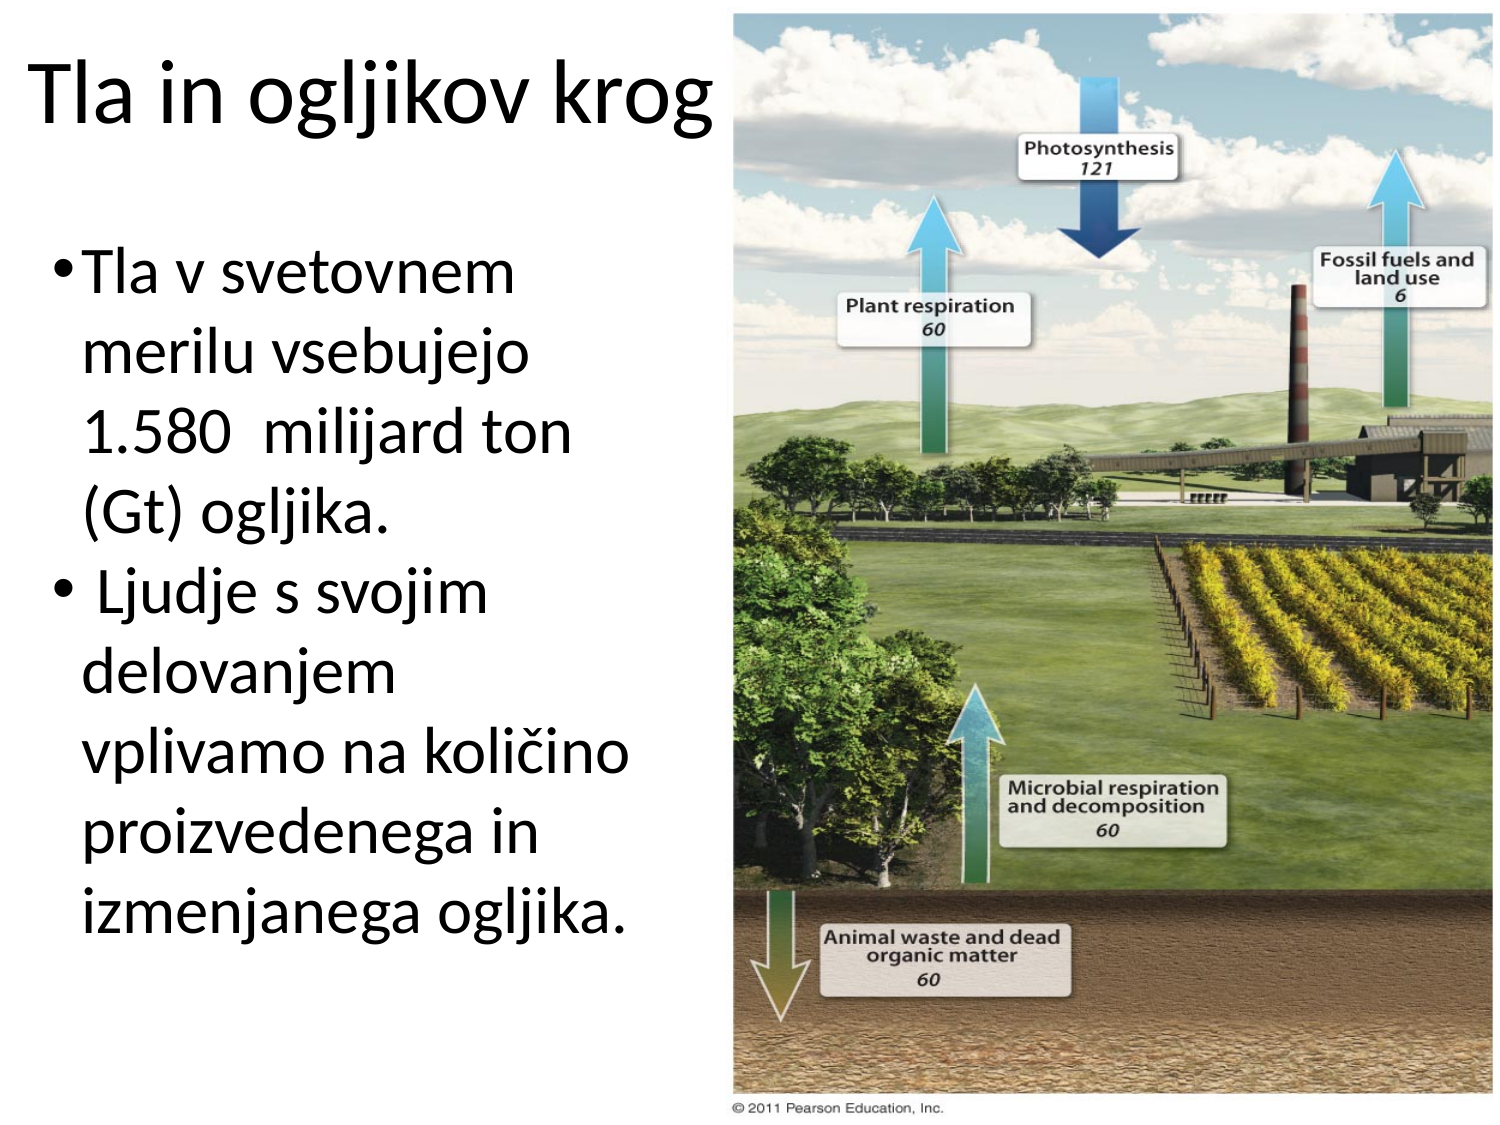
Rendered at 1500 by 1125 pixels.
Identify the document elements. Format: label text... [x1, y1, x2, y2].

title Tla in ogljikov krog [0, 0, 744, 173]
text_box Tla v svetovnem merilu vsebujejo 1.580 milijard ton (Gt) ogljika. Ljudje s svojim delovanjem vplivamo na količino proizvedenega in izmenjanega ogljika. [36, 219, 654, 955]
picture [726, 7, 1500, 1125]
